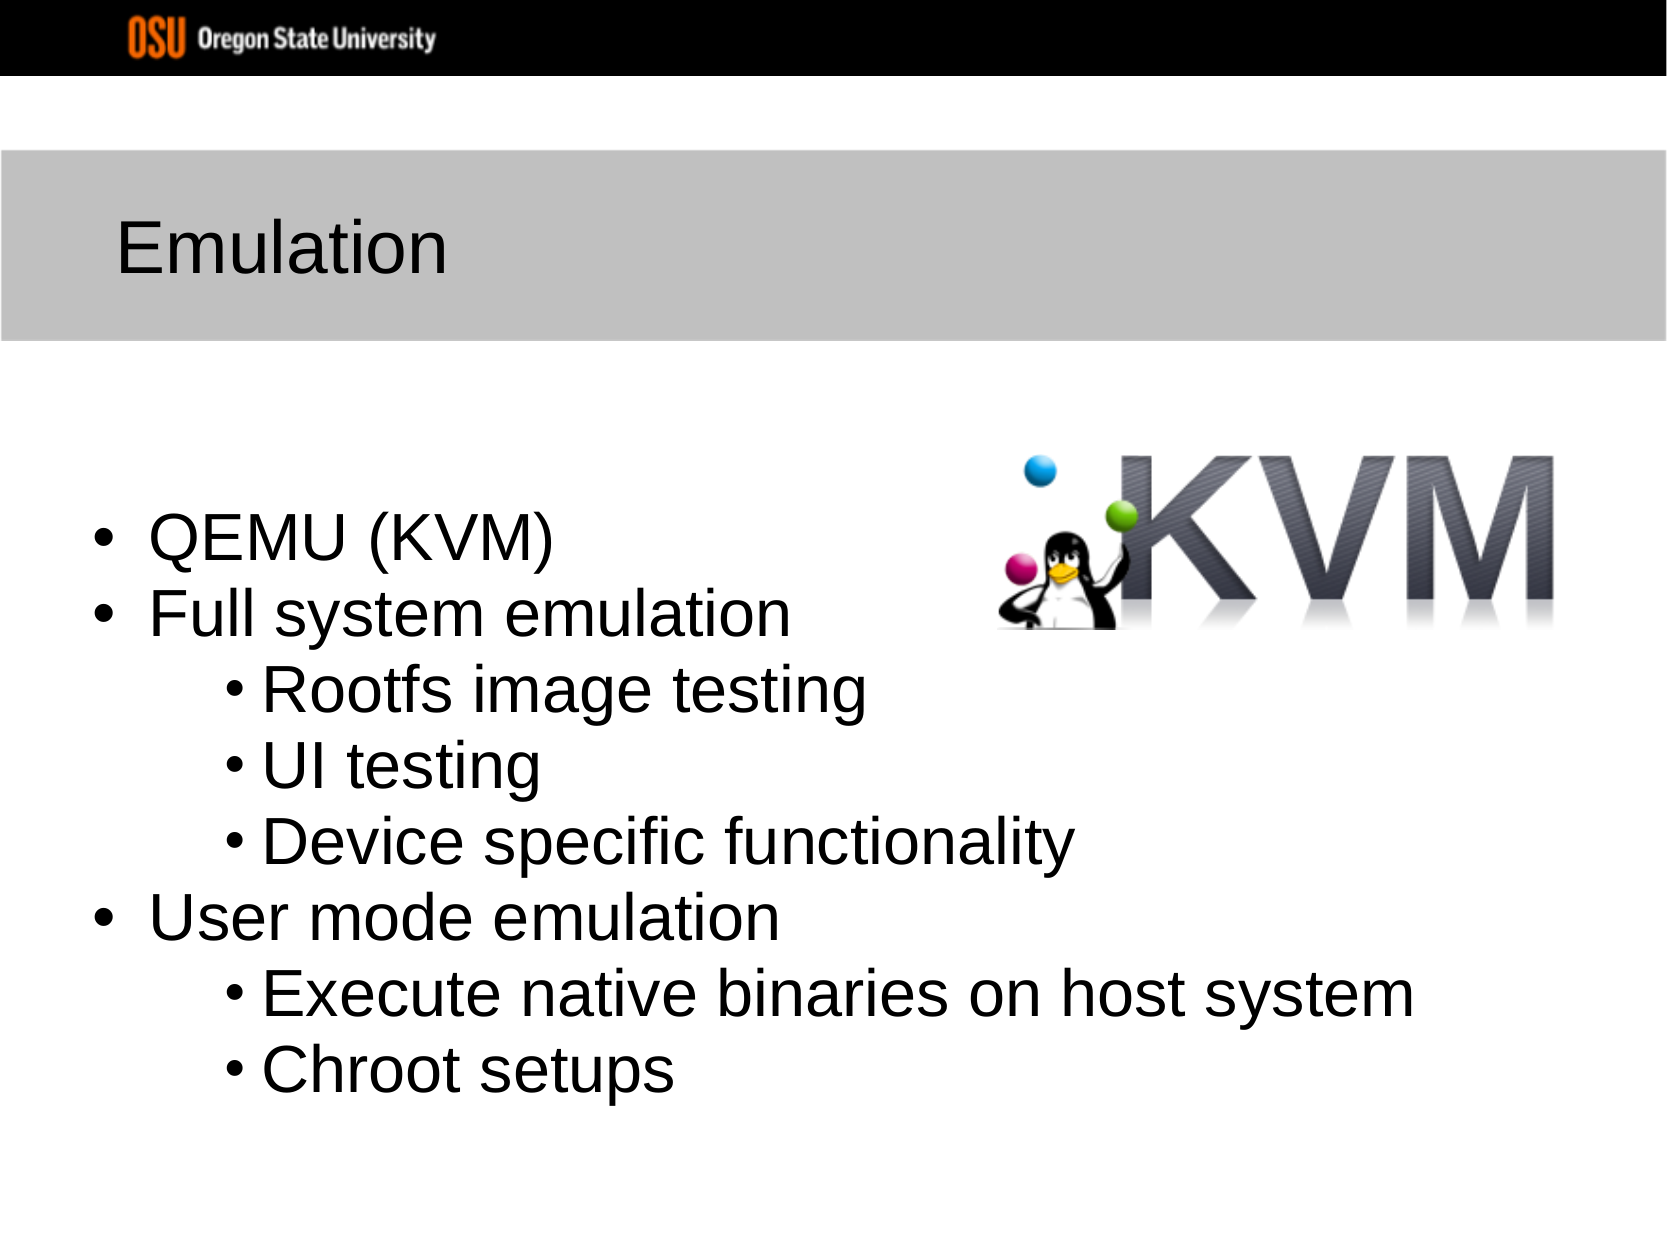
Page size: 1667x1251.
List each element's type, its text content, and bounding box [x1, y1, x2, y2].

text_box QEMU (KVM) Full system emulation Rootfs image testing UI testing Device specific functionality User mode emulation Execute native binaries on host system Chroot setups [73, 500, 1593, 1108]
picture [997, 454, 1564, 630]
picture [0, 0, 1667, 76]
picture [0, 149, 1667, 341]
subtitle Emulation [115, 156, 1667, 341]
